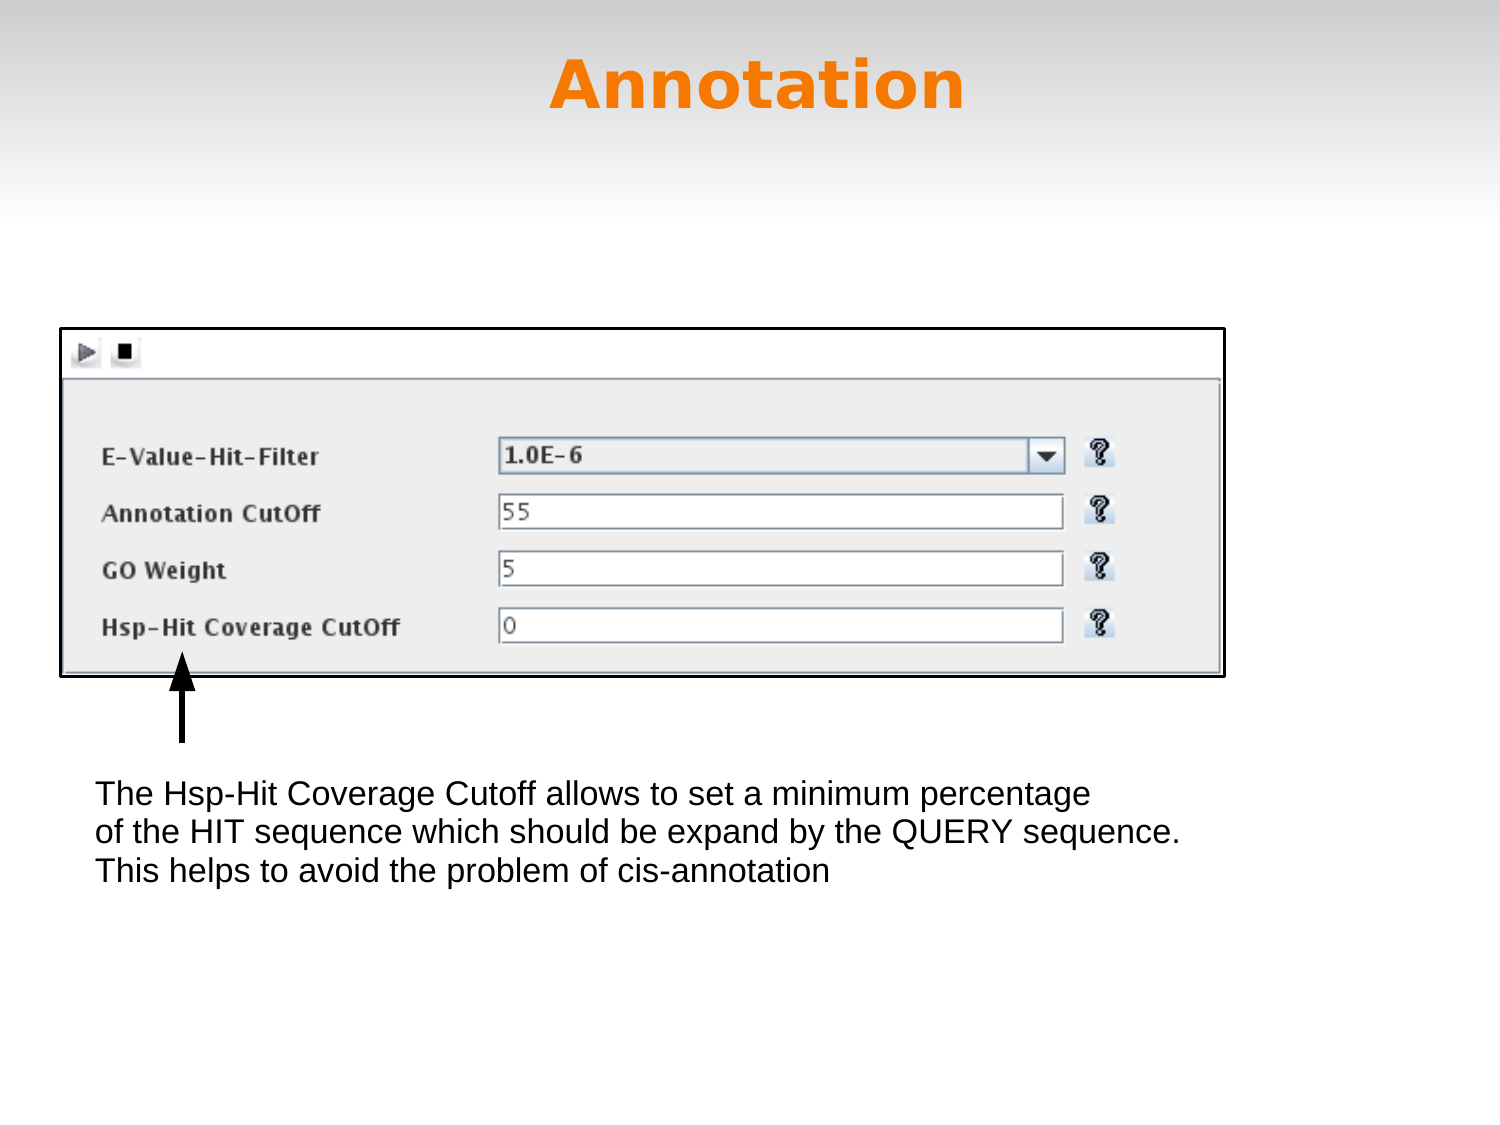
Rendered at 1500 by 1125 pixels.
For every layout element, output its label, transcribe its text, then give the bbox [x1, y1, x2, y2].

title Annotation [83, 0, 1434, 187]
picture [62, 329, 1223, 676]
text_box The Hsp-Hit Coverage Cutoff allows to set a minimum percentage of the HIT sequence which should be expand by the QUERY sequence. This helps to avoid the problem of cis-annotation [80, 767, 1193, 896]
